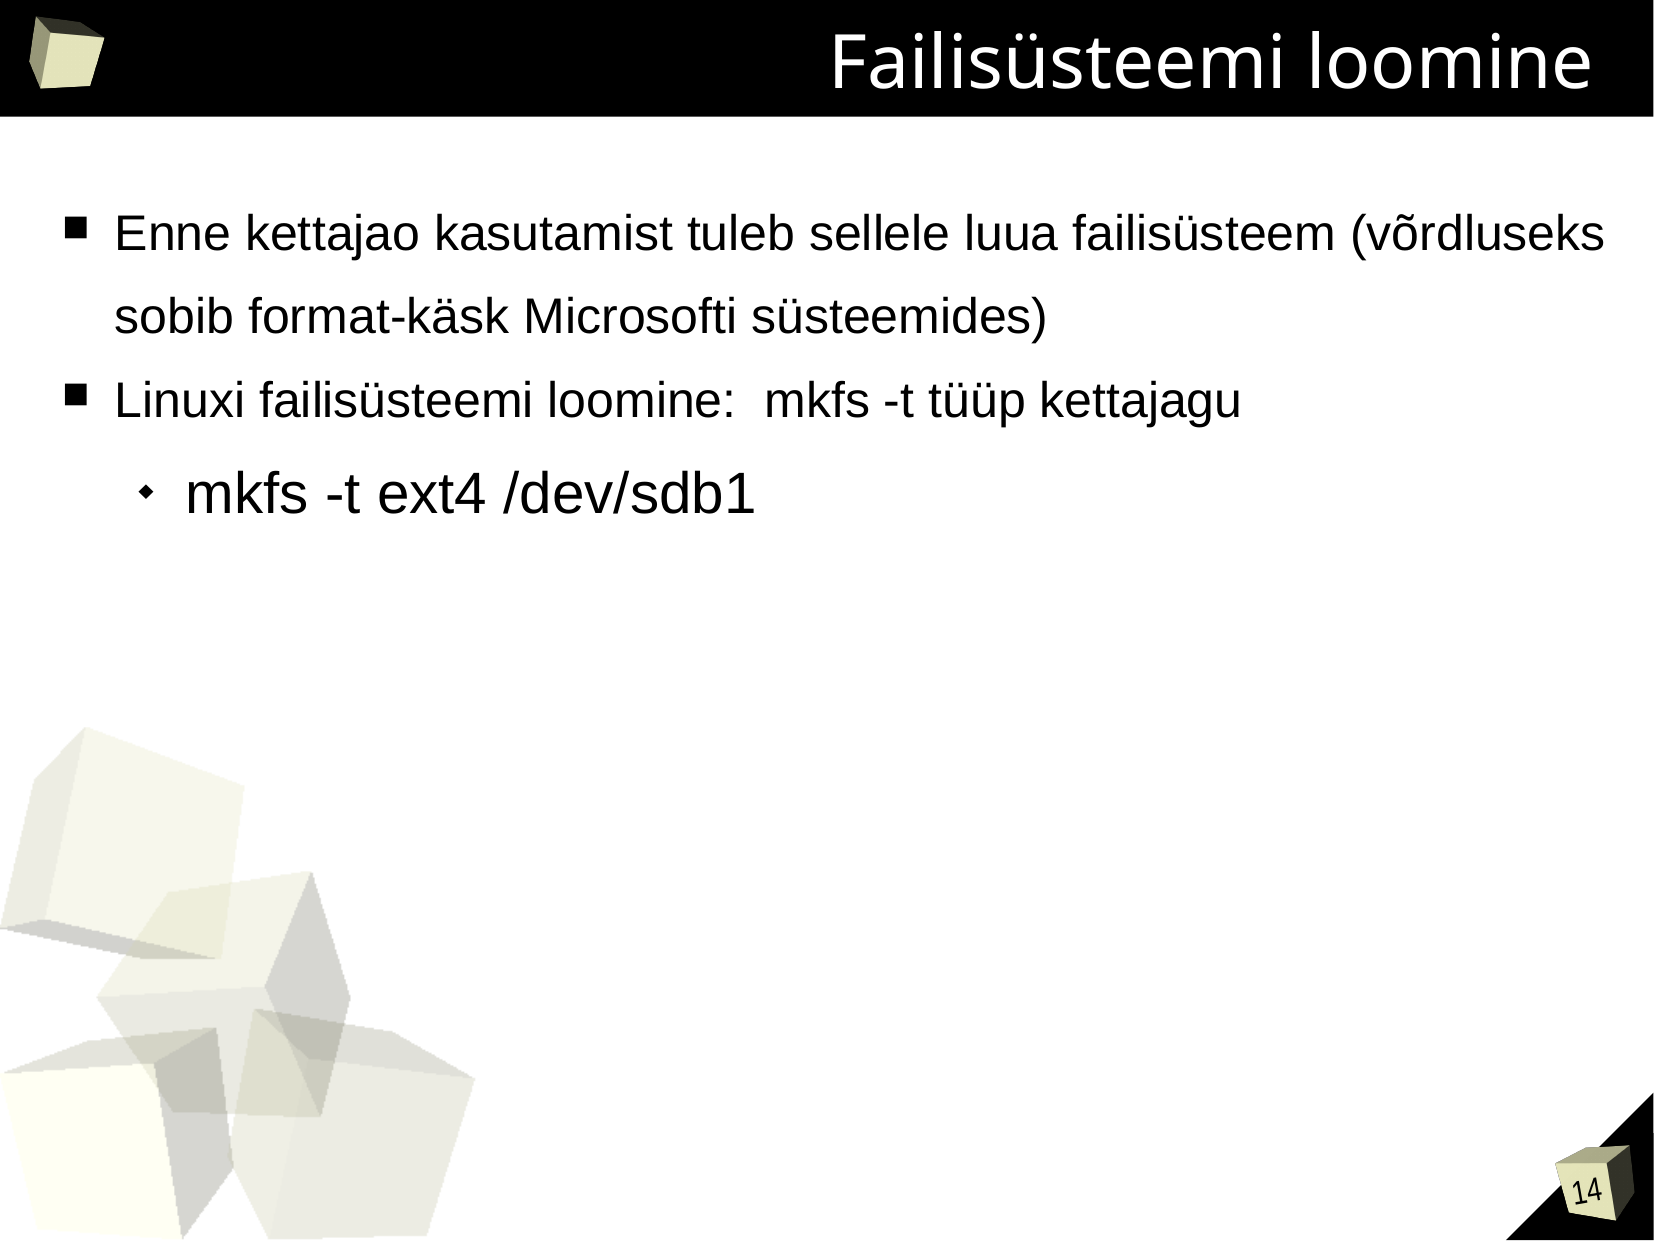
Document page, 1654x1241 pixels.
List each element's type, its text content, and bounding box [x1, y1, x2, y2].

picture [0, 726, 477, 1241]
list Enne kettajao kasutamist tuleb sellele luua failisüsteem (võrdluseks sobib format-käsk Microsofti süsteemides) Linuxi failisüsteemi loomine: mkfs -t tüüp kettajagu mkfs -t ext4 /dev/sdb1 [44, 177, 1611, 1214]
title Failisüsteemi loomine [118, 0, 1595, 119]
